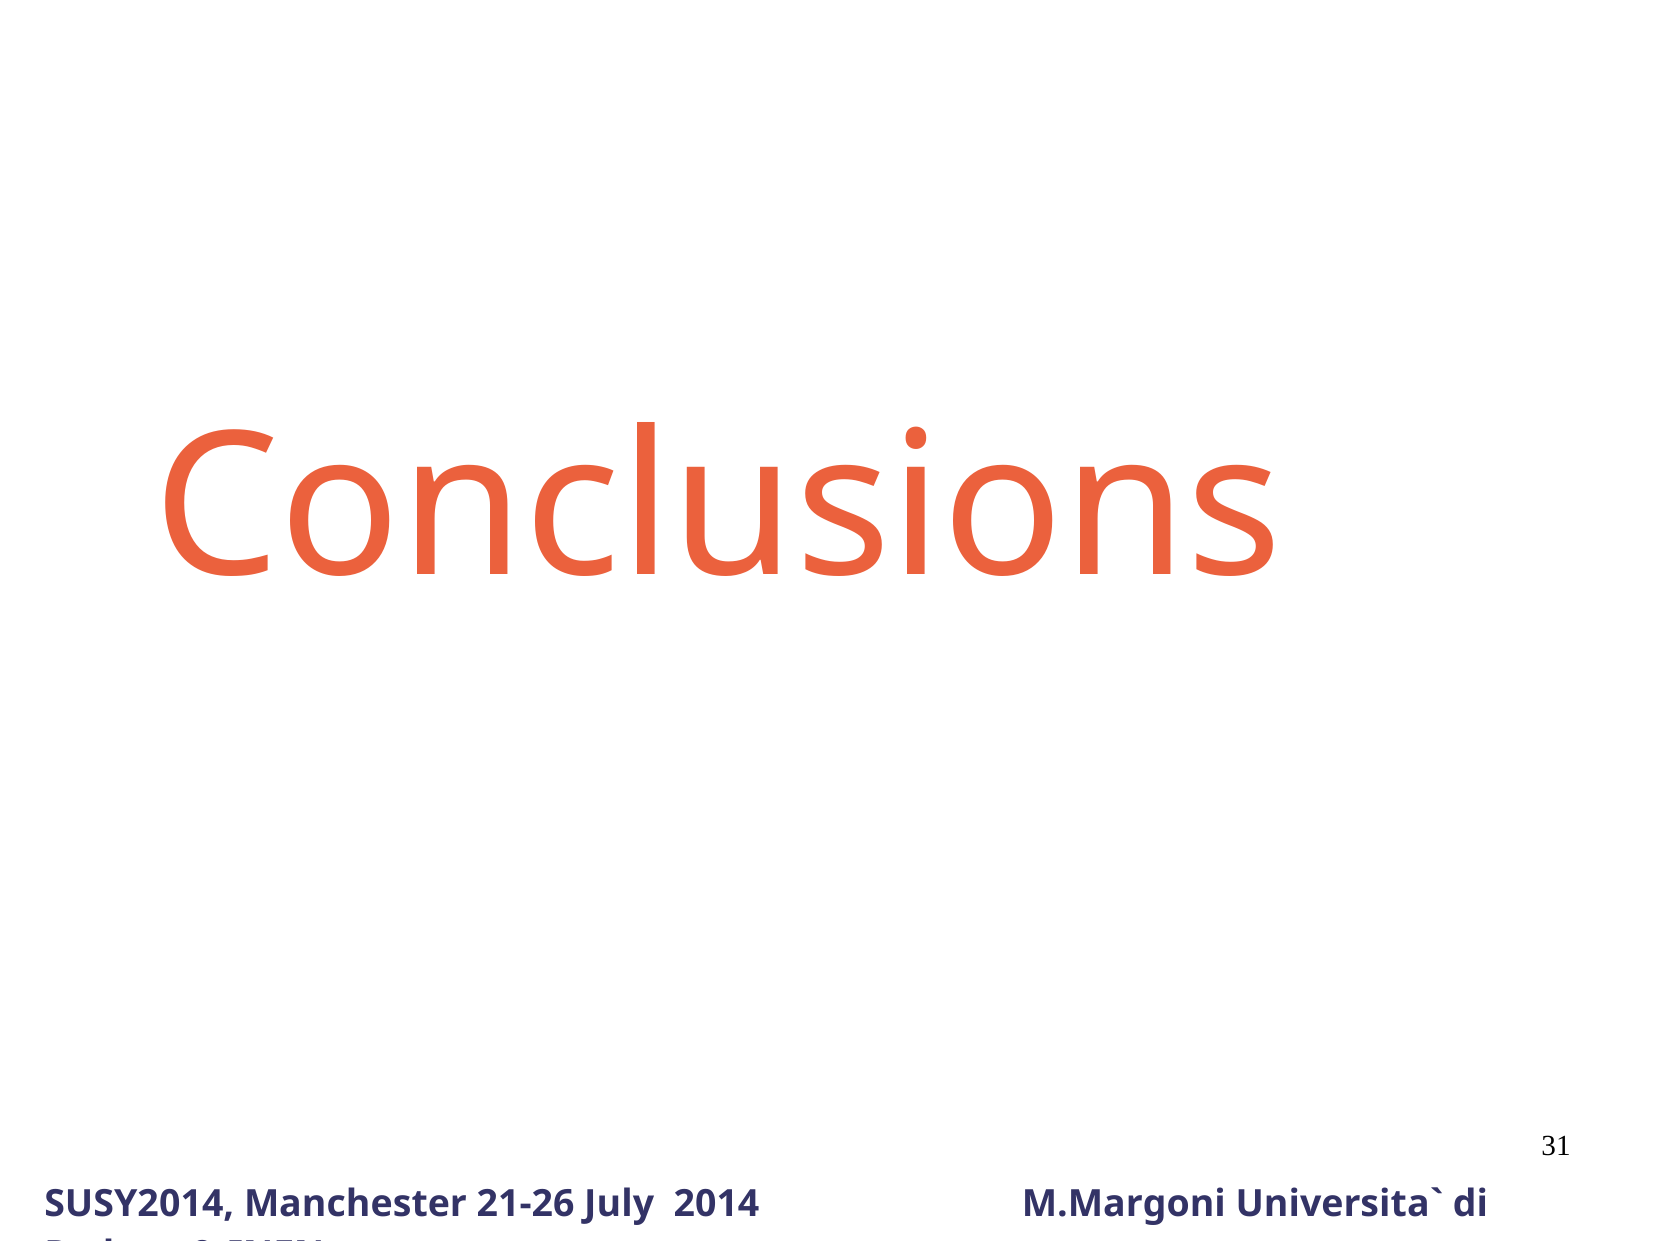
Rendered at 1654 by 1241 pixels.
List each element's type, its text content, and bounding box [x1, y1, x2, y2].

text_box SUSY2014, Manchester 21-26 July 2014 M.Margoni Universita` di Padova & INFN [29, 1169, 1625, 1241]
text_box Conclusions [0, 352, 1518, 667]
